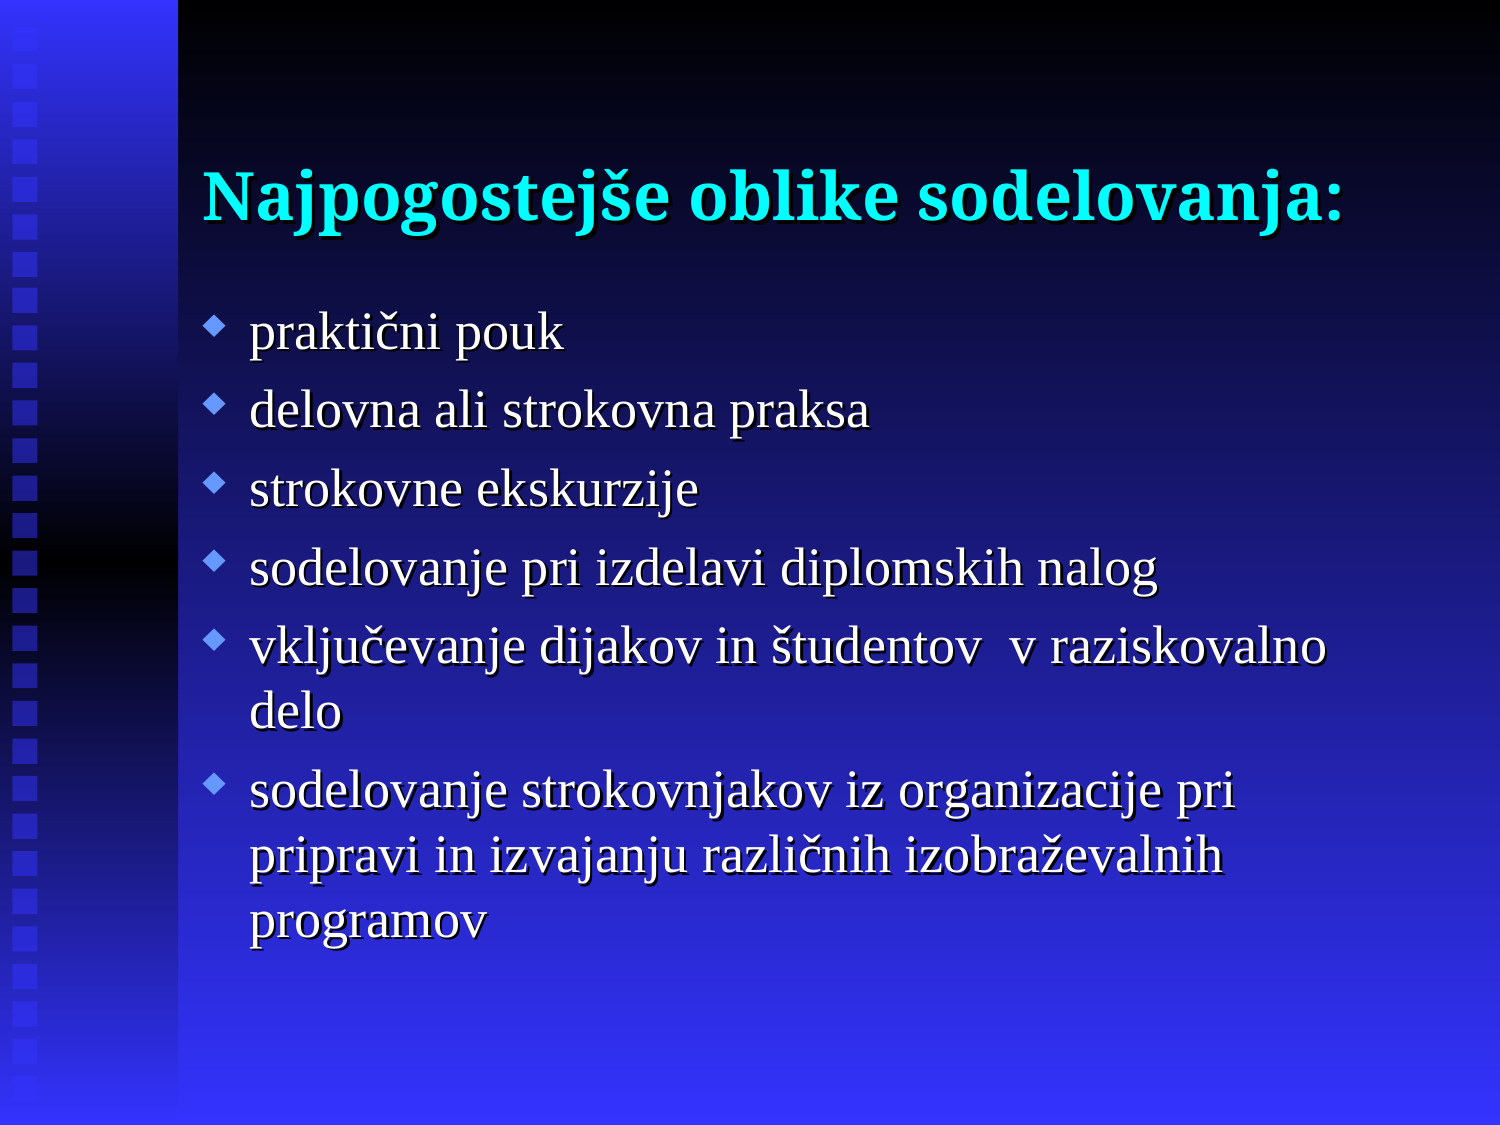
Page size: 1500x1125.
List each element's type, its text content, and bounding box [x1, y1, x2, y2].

list praktični pouk delovna ali strokovna praksa strokovne ekskurzije sodelovanje pri izdelavi diplomskih nalog vključevanje dijakov in študentov v raziskovalno delo sodelovanje strokovnjakov iz organizacije pri pripravi in izvajanju različnih izobraževalnih programov [112, 287, 1388, 963]
title Najpogostejše oblike sodelovanja: [187, 99, 1463, 288]
